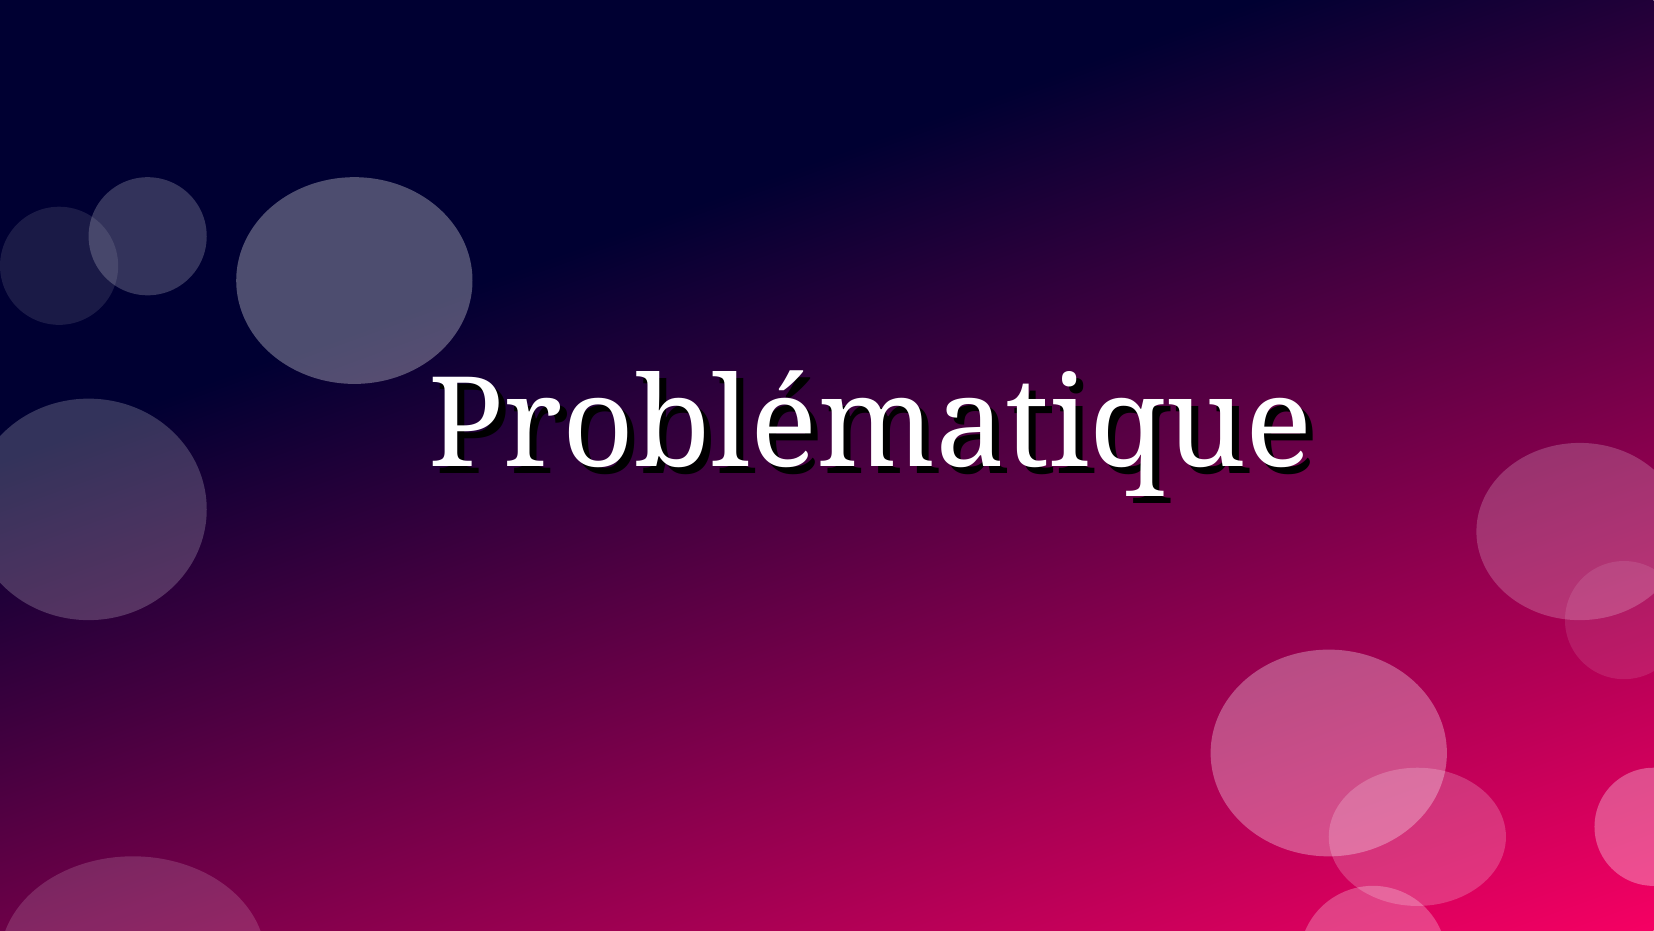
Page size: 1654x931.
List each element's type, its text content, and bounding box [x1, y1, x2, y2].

text_box Problématique [413, 324, 1388, 739]
